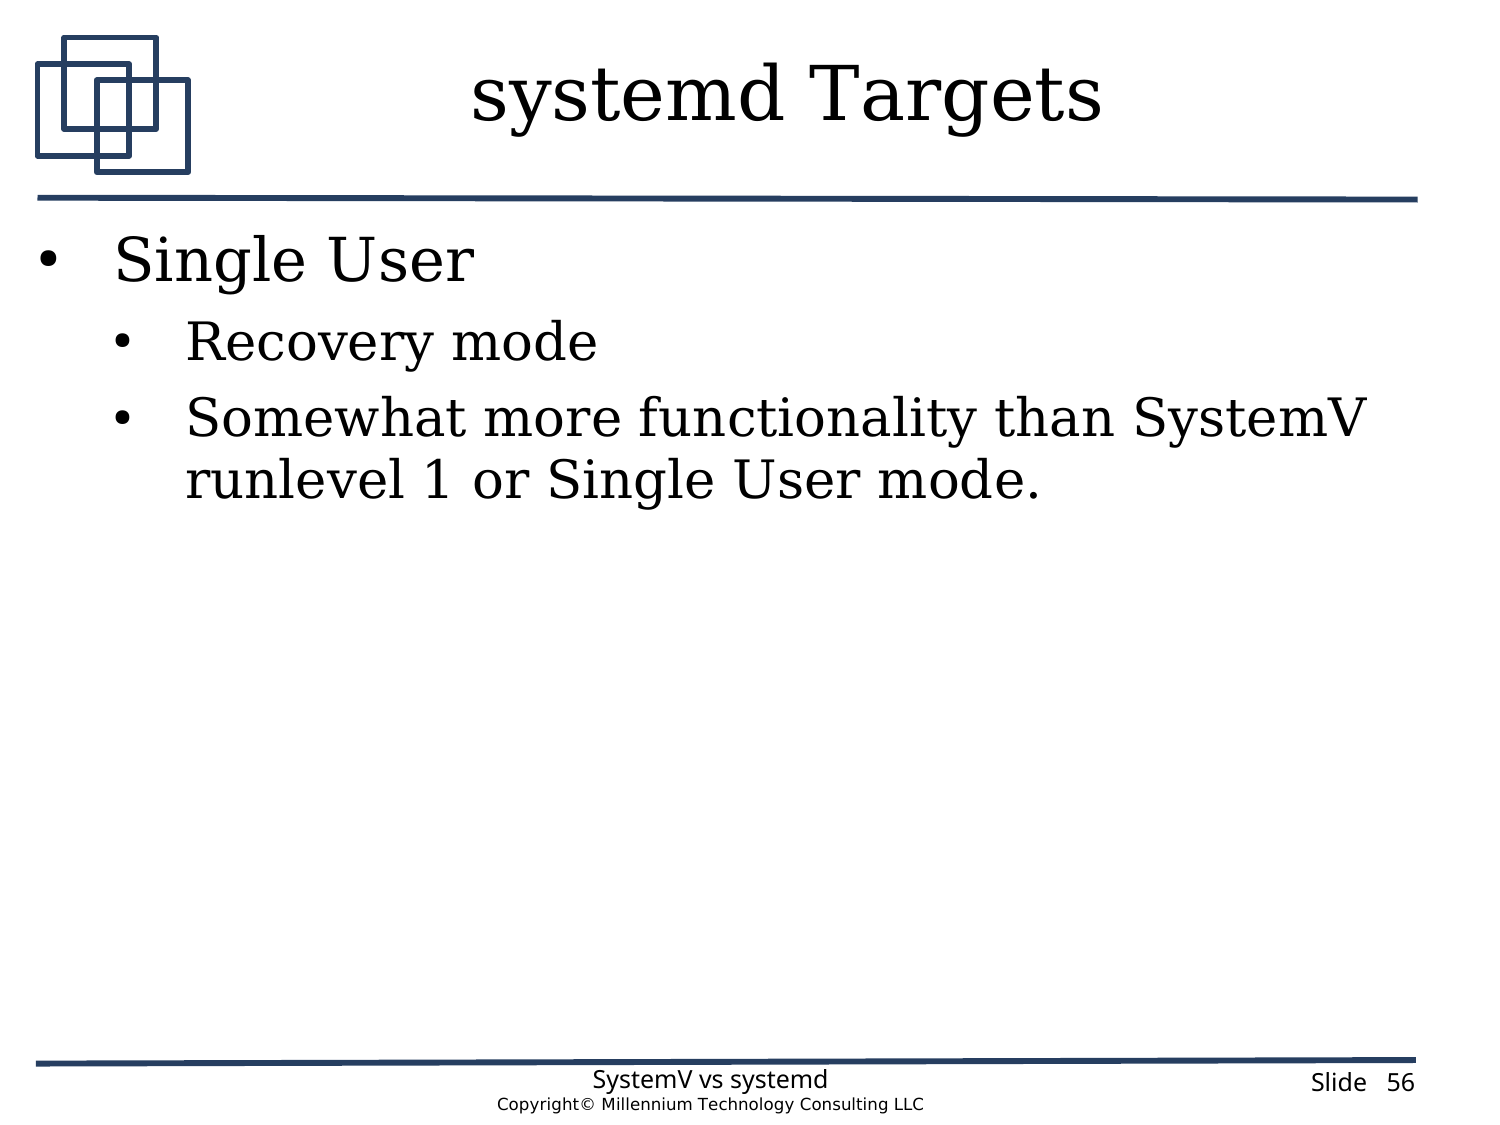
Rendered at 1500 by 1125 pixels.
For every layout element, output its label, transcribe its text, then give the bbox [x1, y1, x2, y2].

title systemd Targets [150, 0, 1425, 188]
list Single User Recovery mode Somewhat more functionality than SystemV runlevel 1 or Single User mode. [37, 224, 1425, 1051]
